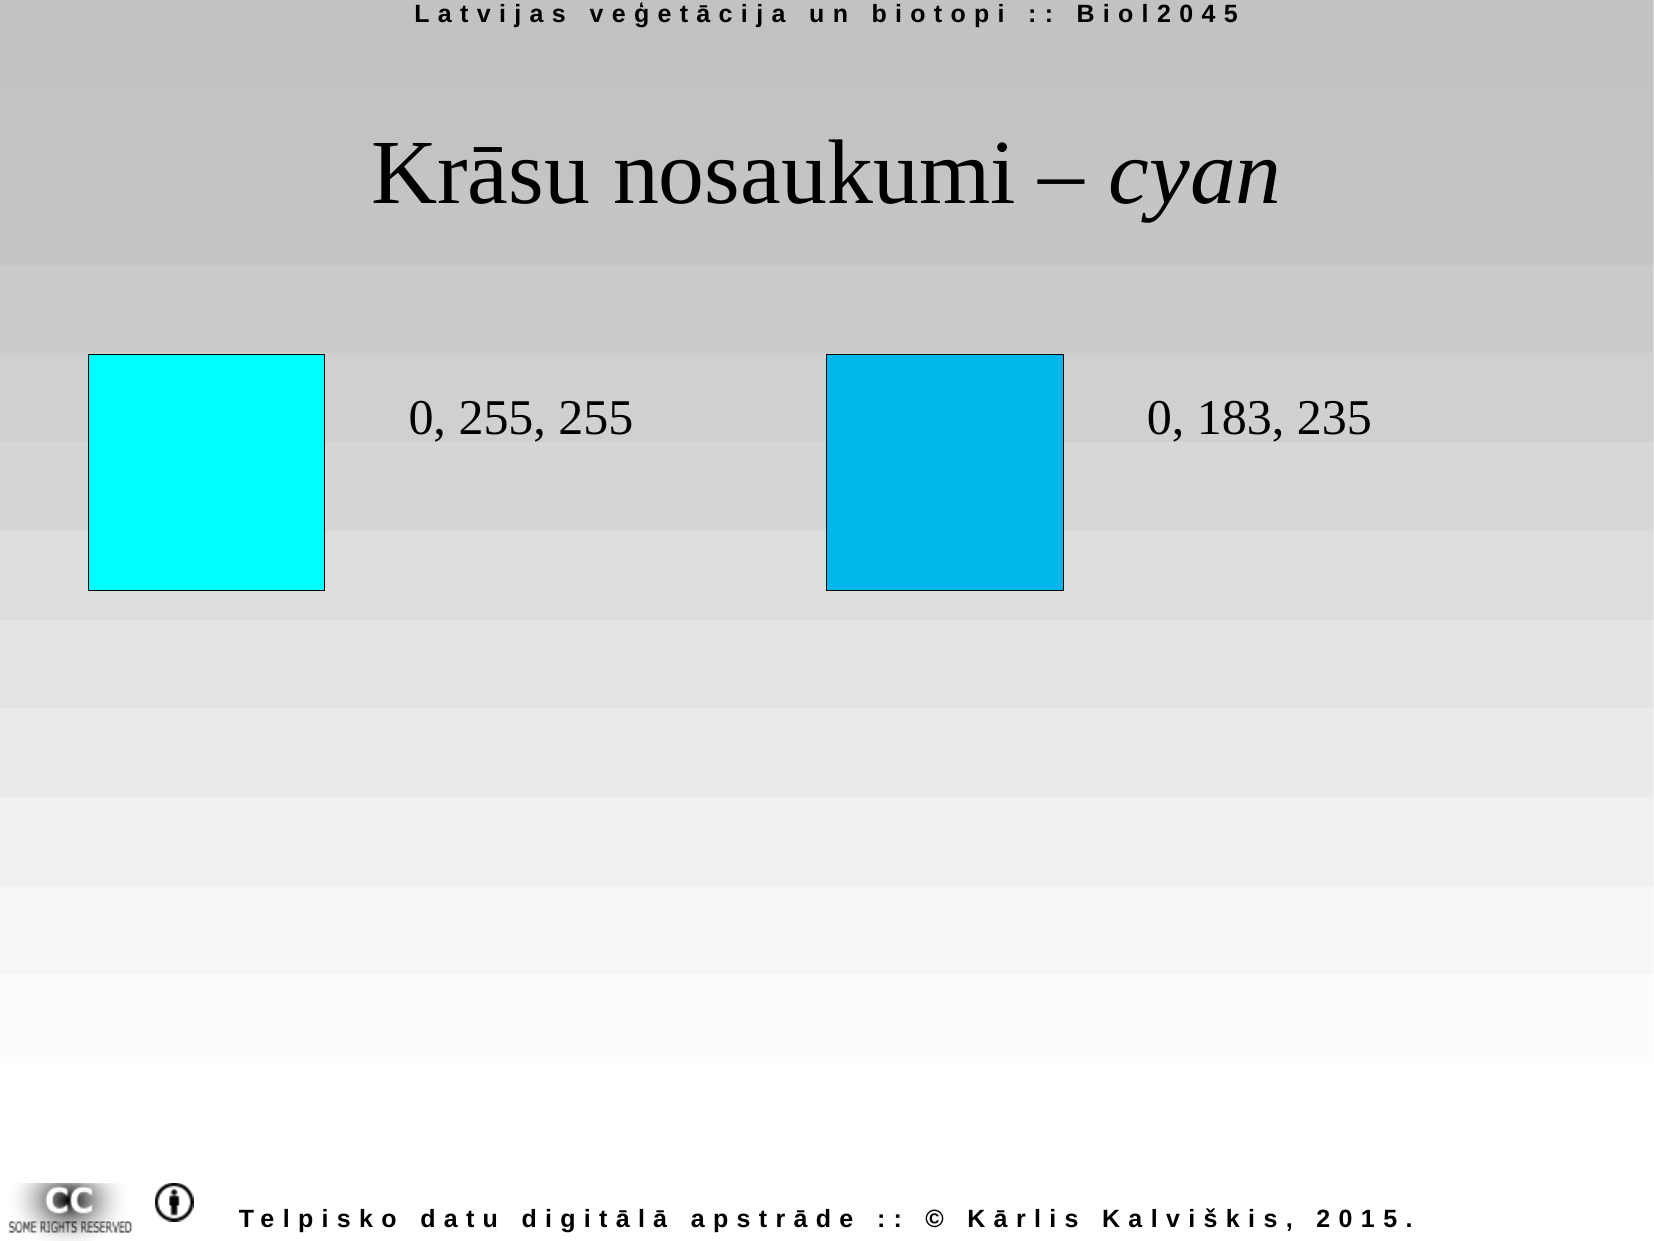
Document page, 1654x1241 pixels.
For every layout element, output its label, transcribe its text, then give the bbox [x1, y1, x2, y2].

text_box [88, 354, 325, 591]
text_box 0, 183, 235 [1146, 389, 1372, 446]
text_box [826, 354, 1064, 591]
picture [0, 0, 1654, 1241]
title Krāsu nosaukumi – cyan [29, 49, 1625, 296]
text_box 0, 255, 255 [408, 389, 634, 446]
